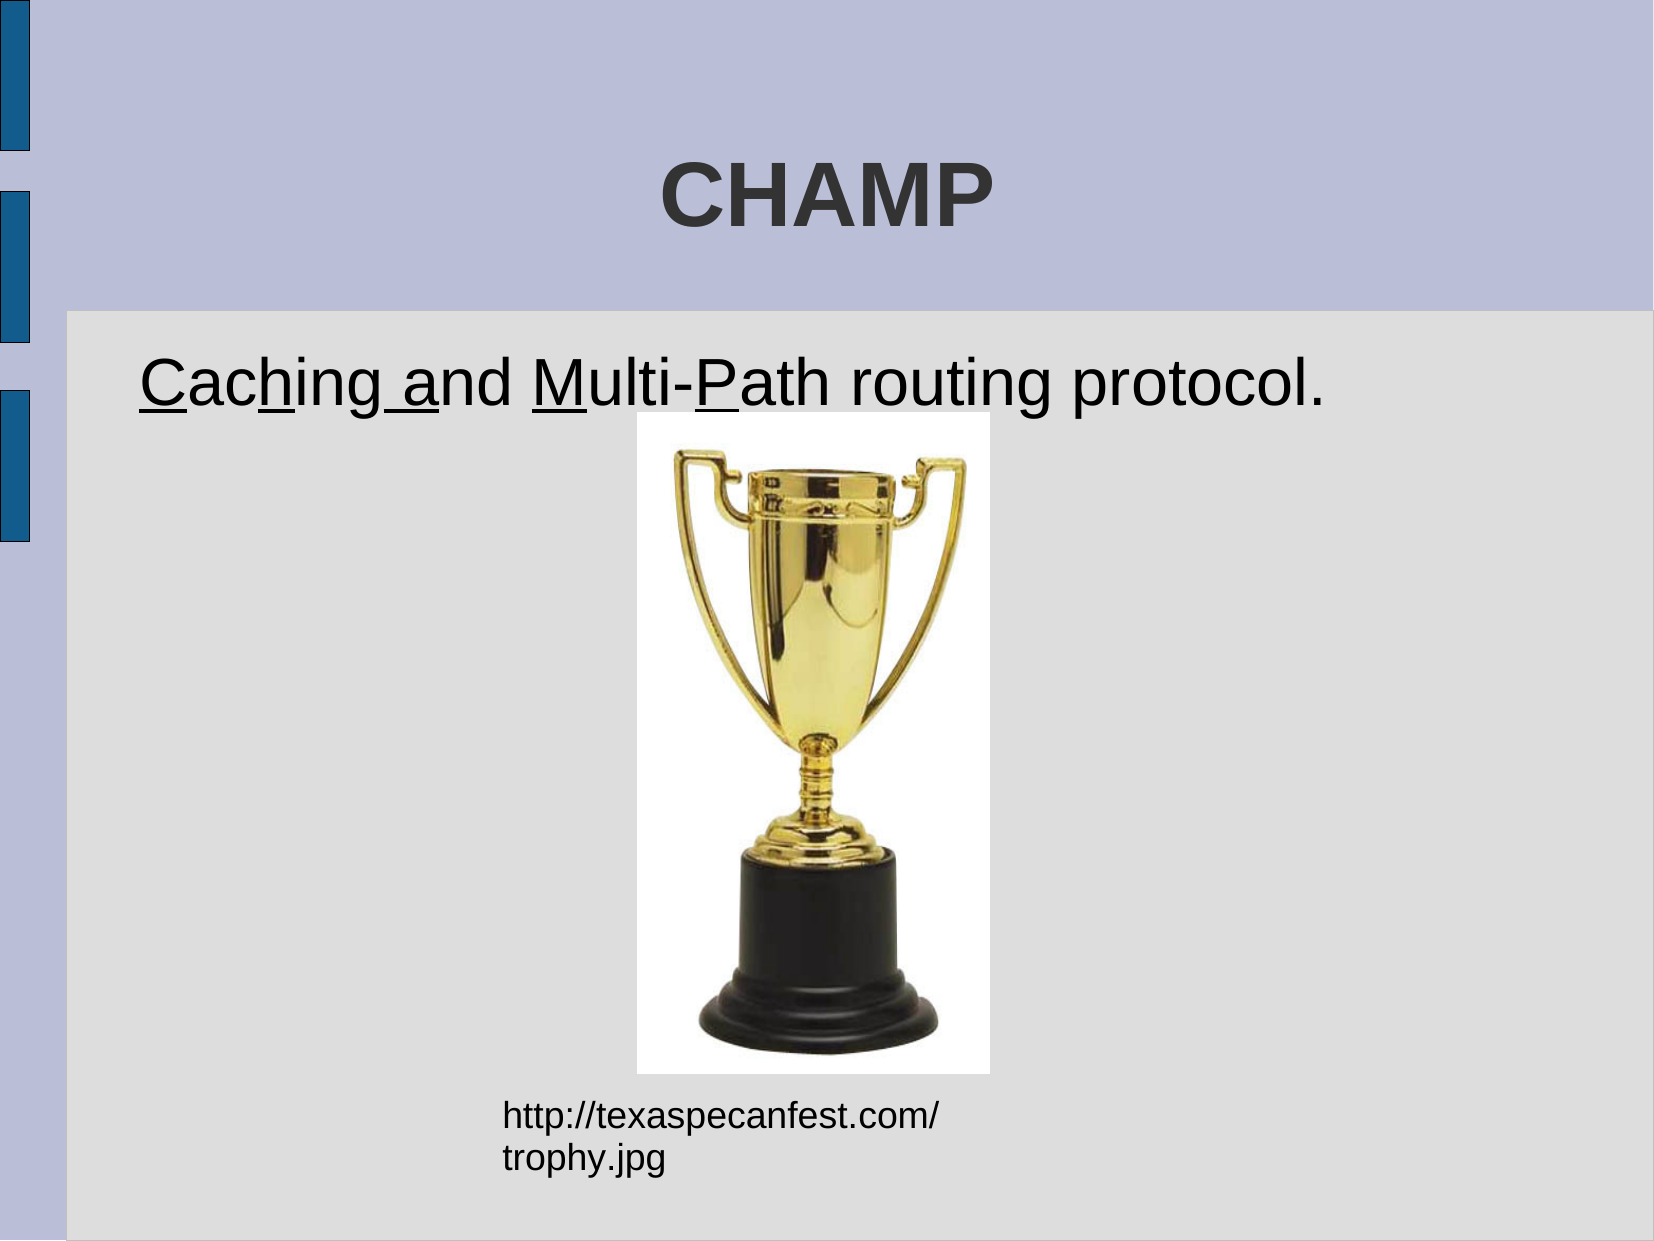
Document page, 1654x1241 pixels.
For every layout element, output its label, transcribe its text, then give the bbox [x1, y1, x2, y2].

text_box http://texaspecanfest.com/trophy.jpg [487, 1087, 1119, 1145]
picture [637, 412, 990, 1074]
title CHAMP [121, 91, 1534, 299]
list Caching and Multi-Path routing protocol. [121, 344, 1534, 1127]
